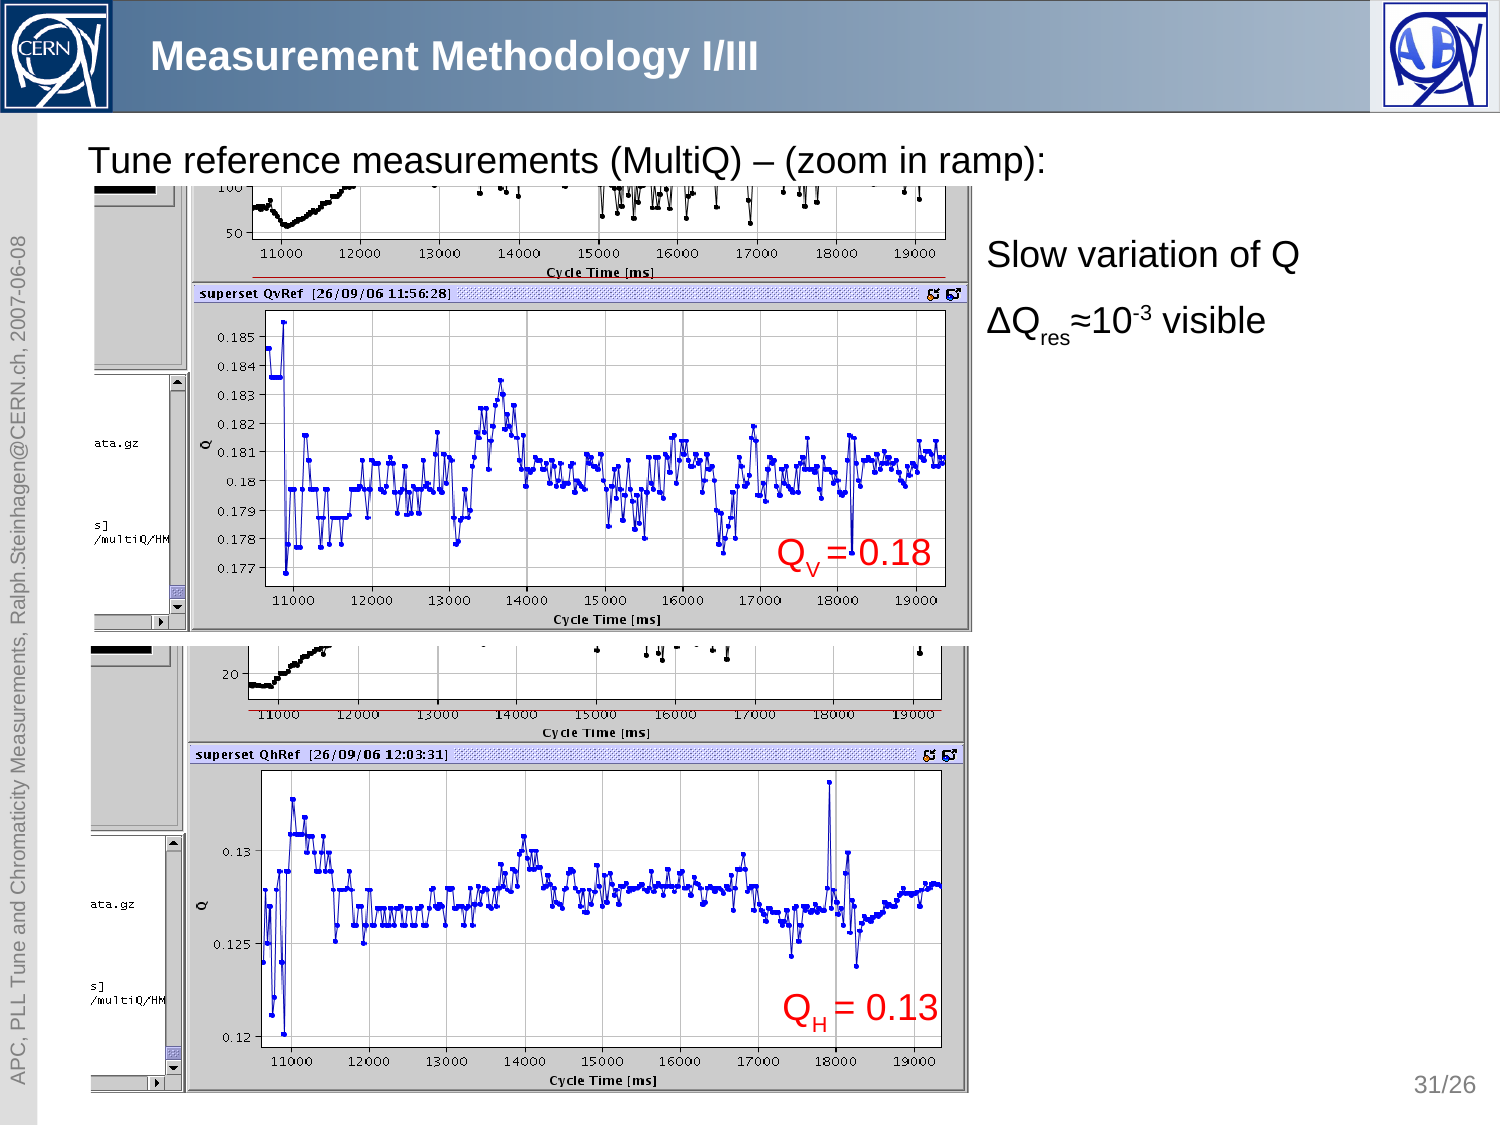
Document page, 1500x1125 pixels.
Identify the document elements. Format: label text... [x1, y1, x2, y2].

picture [94, 186, 973, 632]
text_box QV = 0.18 [761, 523, 947, 590]
list Slow variation of Q ΔQres≈10-3 visible [986, 232, 1459, 626]
text_box QH = 0.13 [767, 978, 954, 1045]
picture [0, 0, 113, 113]
picture [90, 646, 969, 1093]
title Measurement Methodology I/III [150, 0, 1201, 113]
picture [1382, 1, 1489, 108]
list Tune reference measurements (MultiQ) – (zoom in ramp): [87, 137, 1438, 182]
